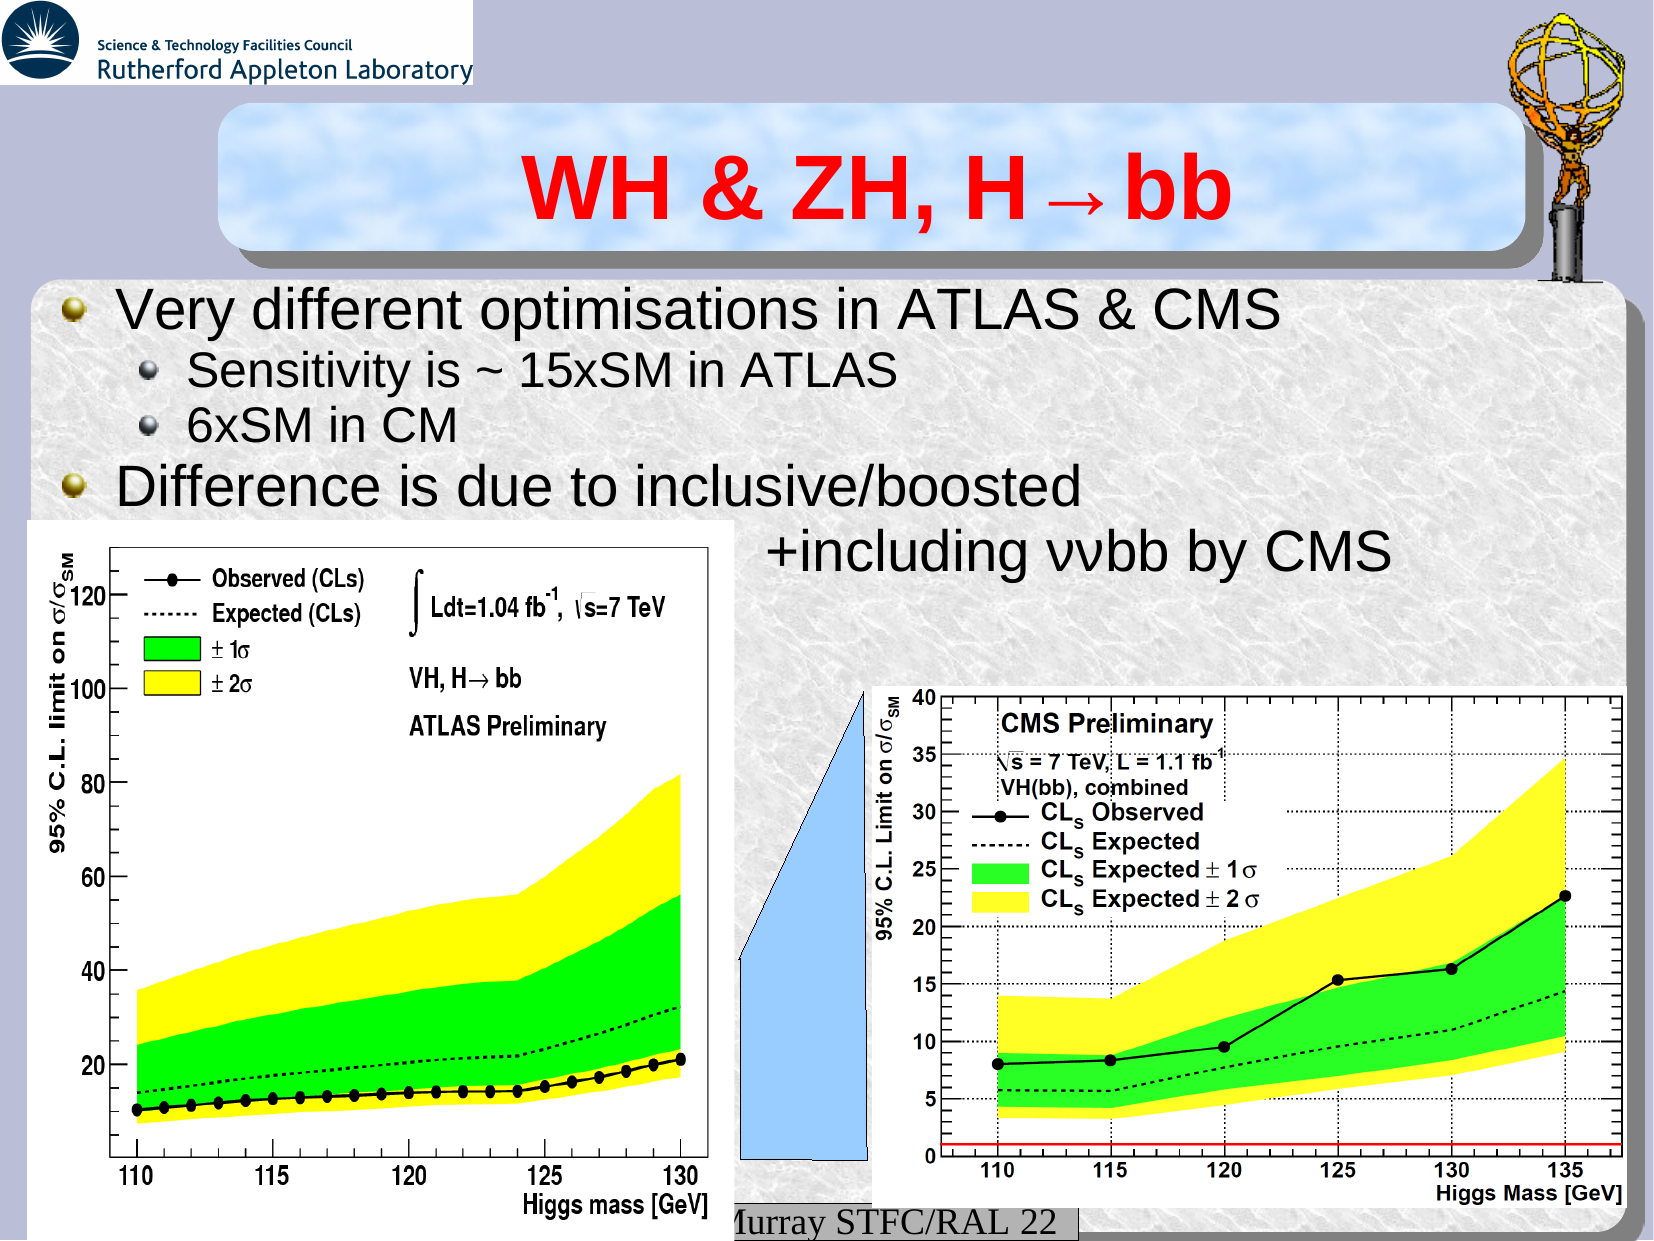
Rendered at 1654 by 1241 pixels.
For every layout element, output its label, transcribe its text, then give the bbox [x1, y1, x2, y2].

list Very different optimisations in ATLAS & CMS Sensitivity is ~ 15xSM in ATLAS 6xSM in CM Difference is due to inclusive/boosted +including ννbb by CMS [44, 276, 1496, 730]
picture [0, 0, 473, 85]
picture [27, 0, 1654, 1241]
title WH & ZH, H→bb [244, 112, 1512, 263]
text_box [738, 691, 868, 1161]
